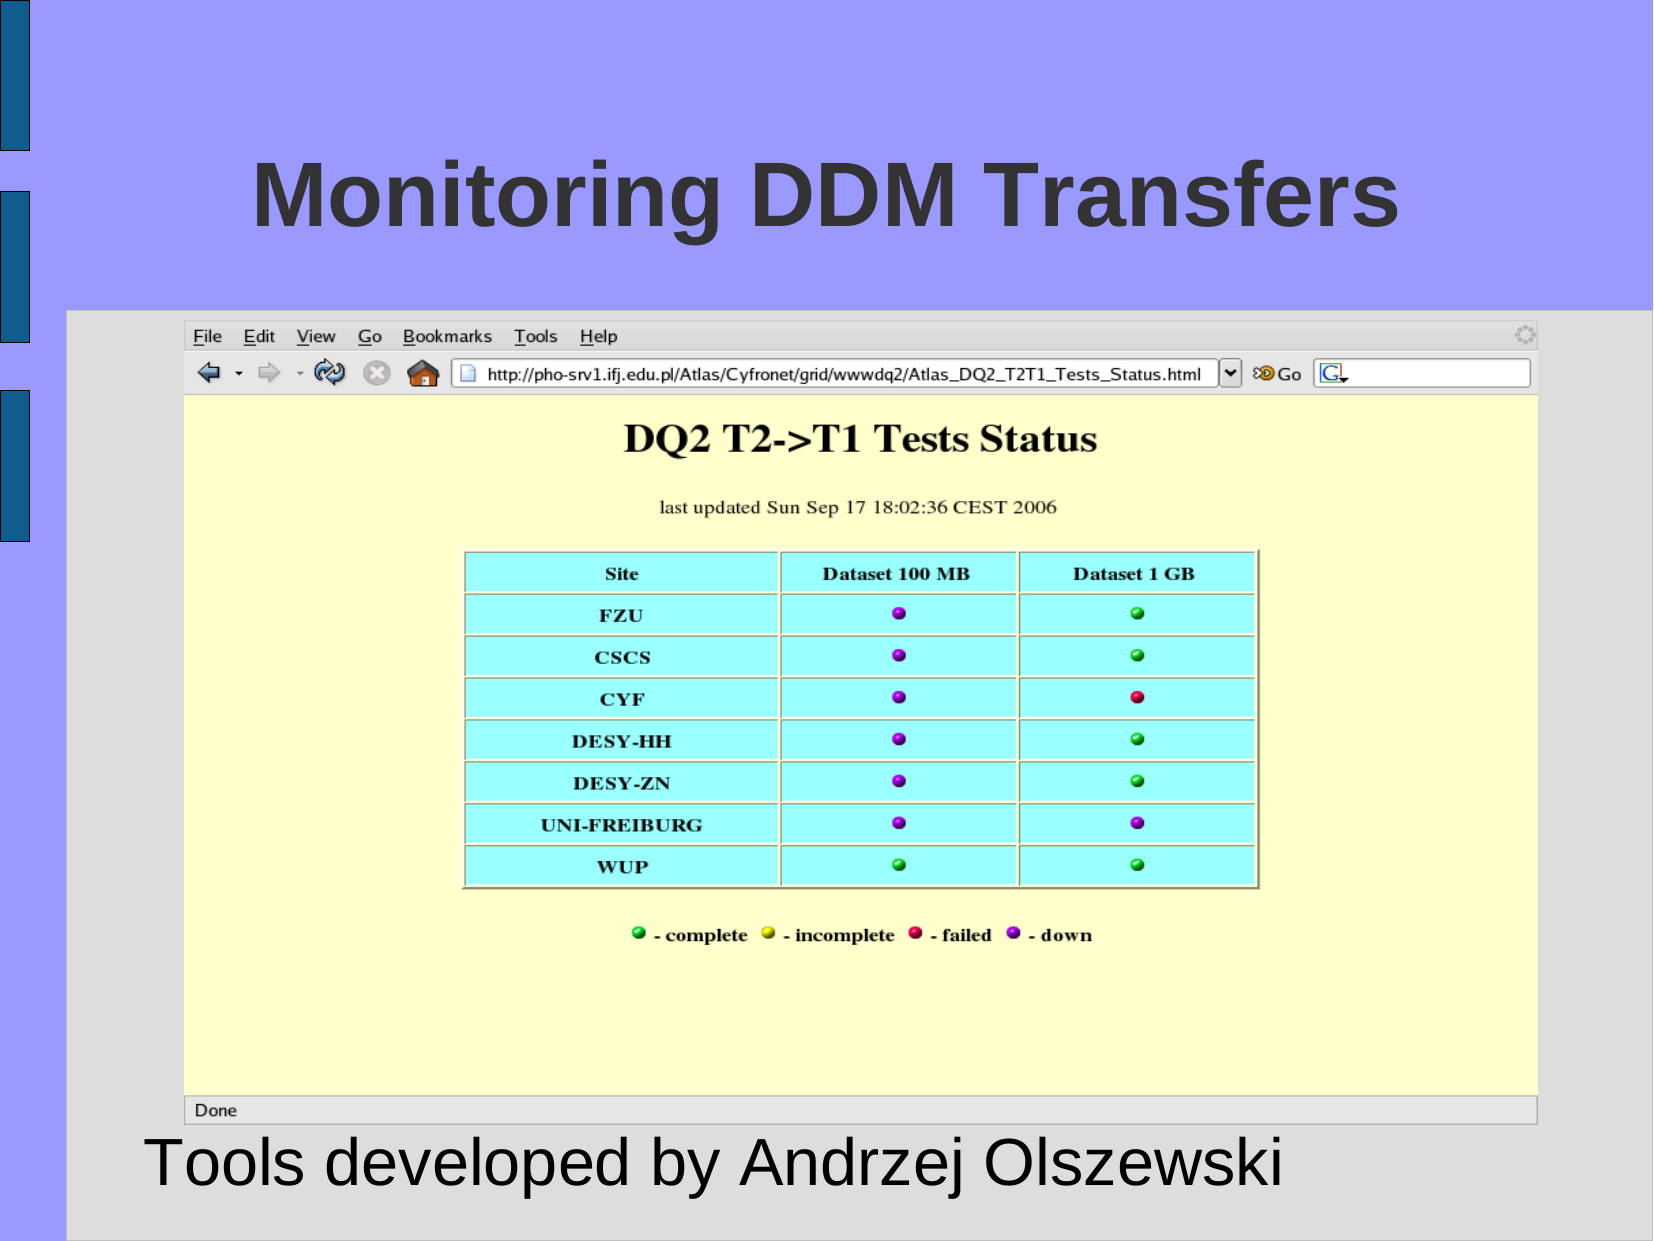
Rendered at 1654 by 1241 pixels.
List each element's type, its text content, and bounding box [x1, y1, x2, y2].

picture [184, 320, 1538, 1125]
title Monitoring DDM Transfers [121, 91, 1534, 299]
list Tools developed by Andrzej Olszewski [125, 1125, 1538, 1206]
